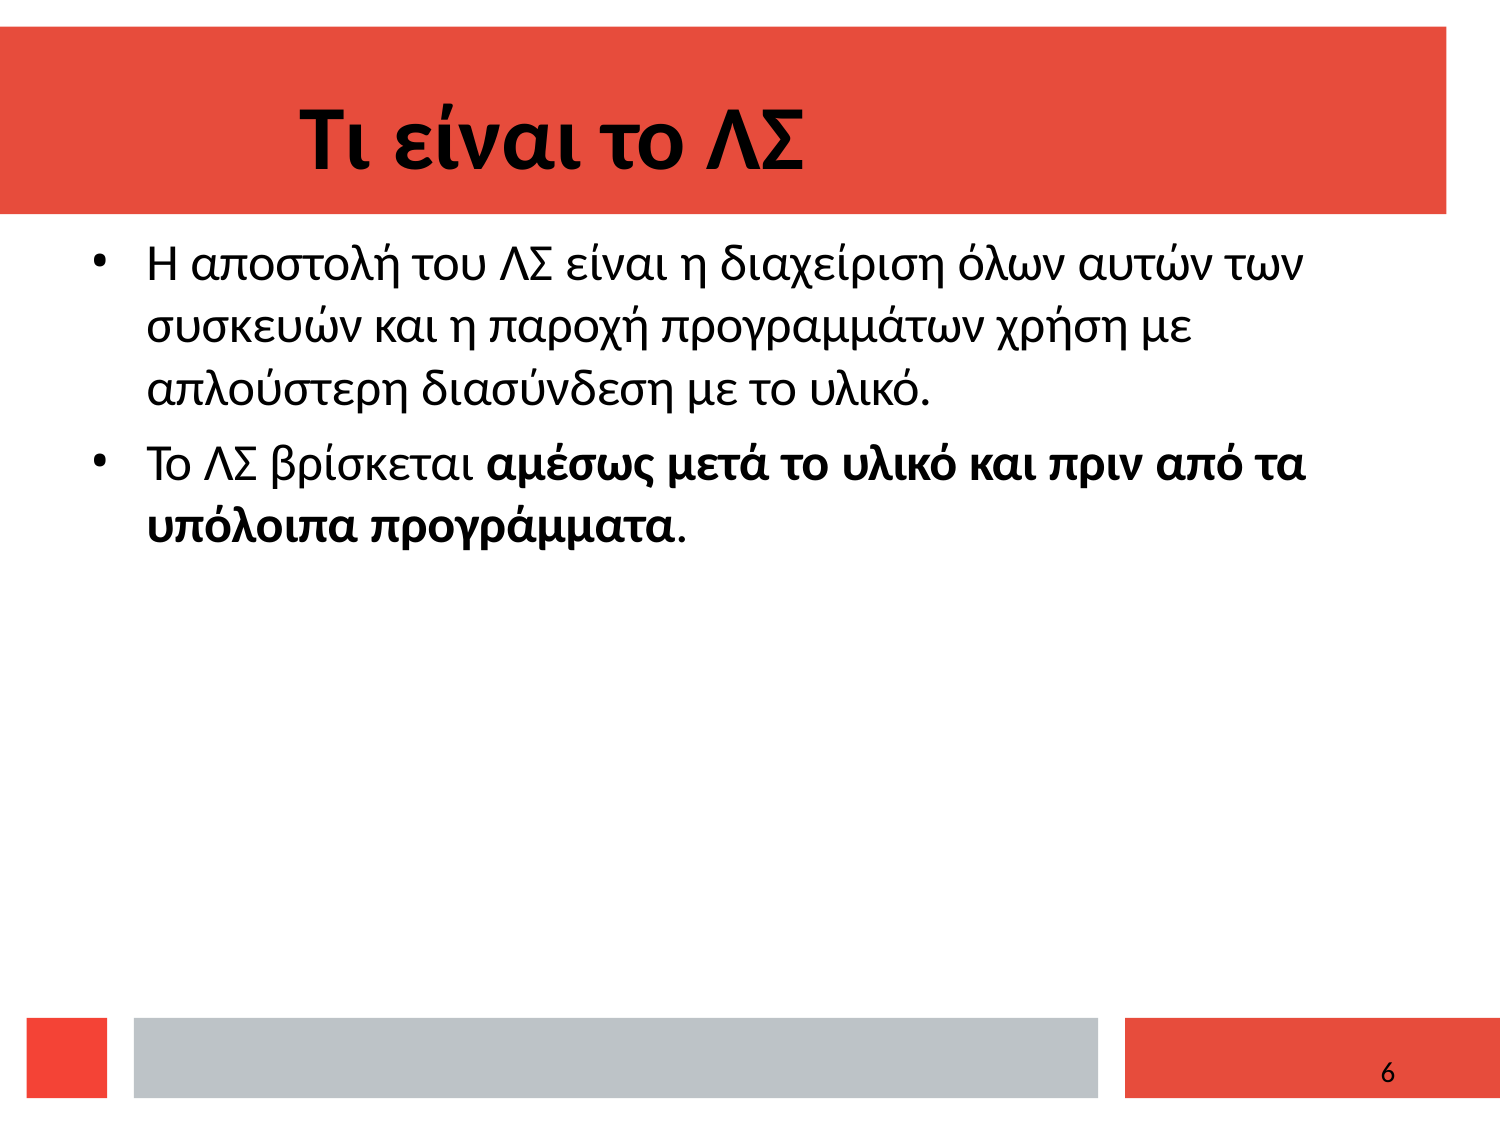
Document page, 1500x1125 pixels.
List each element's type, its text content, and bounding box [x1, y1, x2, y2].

slide_number <αριθμός> [1374, 1058, 1417, 1125]
text_box Η αποστολή του ΛΣ είναι η διαχείριση όλων αυτών των συσκευών και η παροχή προγραμμάτων χρήση με απλούστερη διασύνδεση με το υλικό. Το ΛΣ βρίσκεται αμέσως μετά το υλικό και πριν από τα υπόλοιπα προγράμματα. [87, 204, 1441, 637]
title Τι είναι το ΛΣ [297, 75, 1203, 204]
